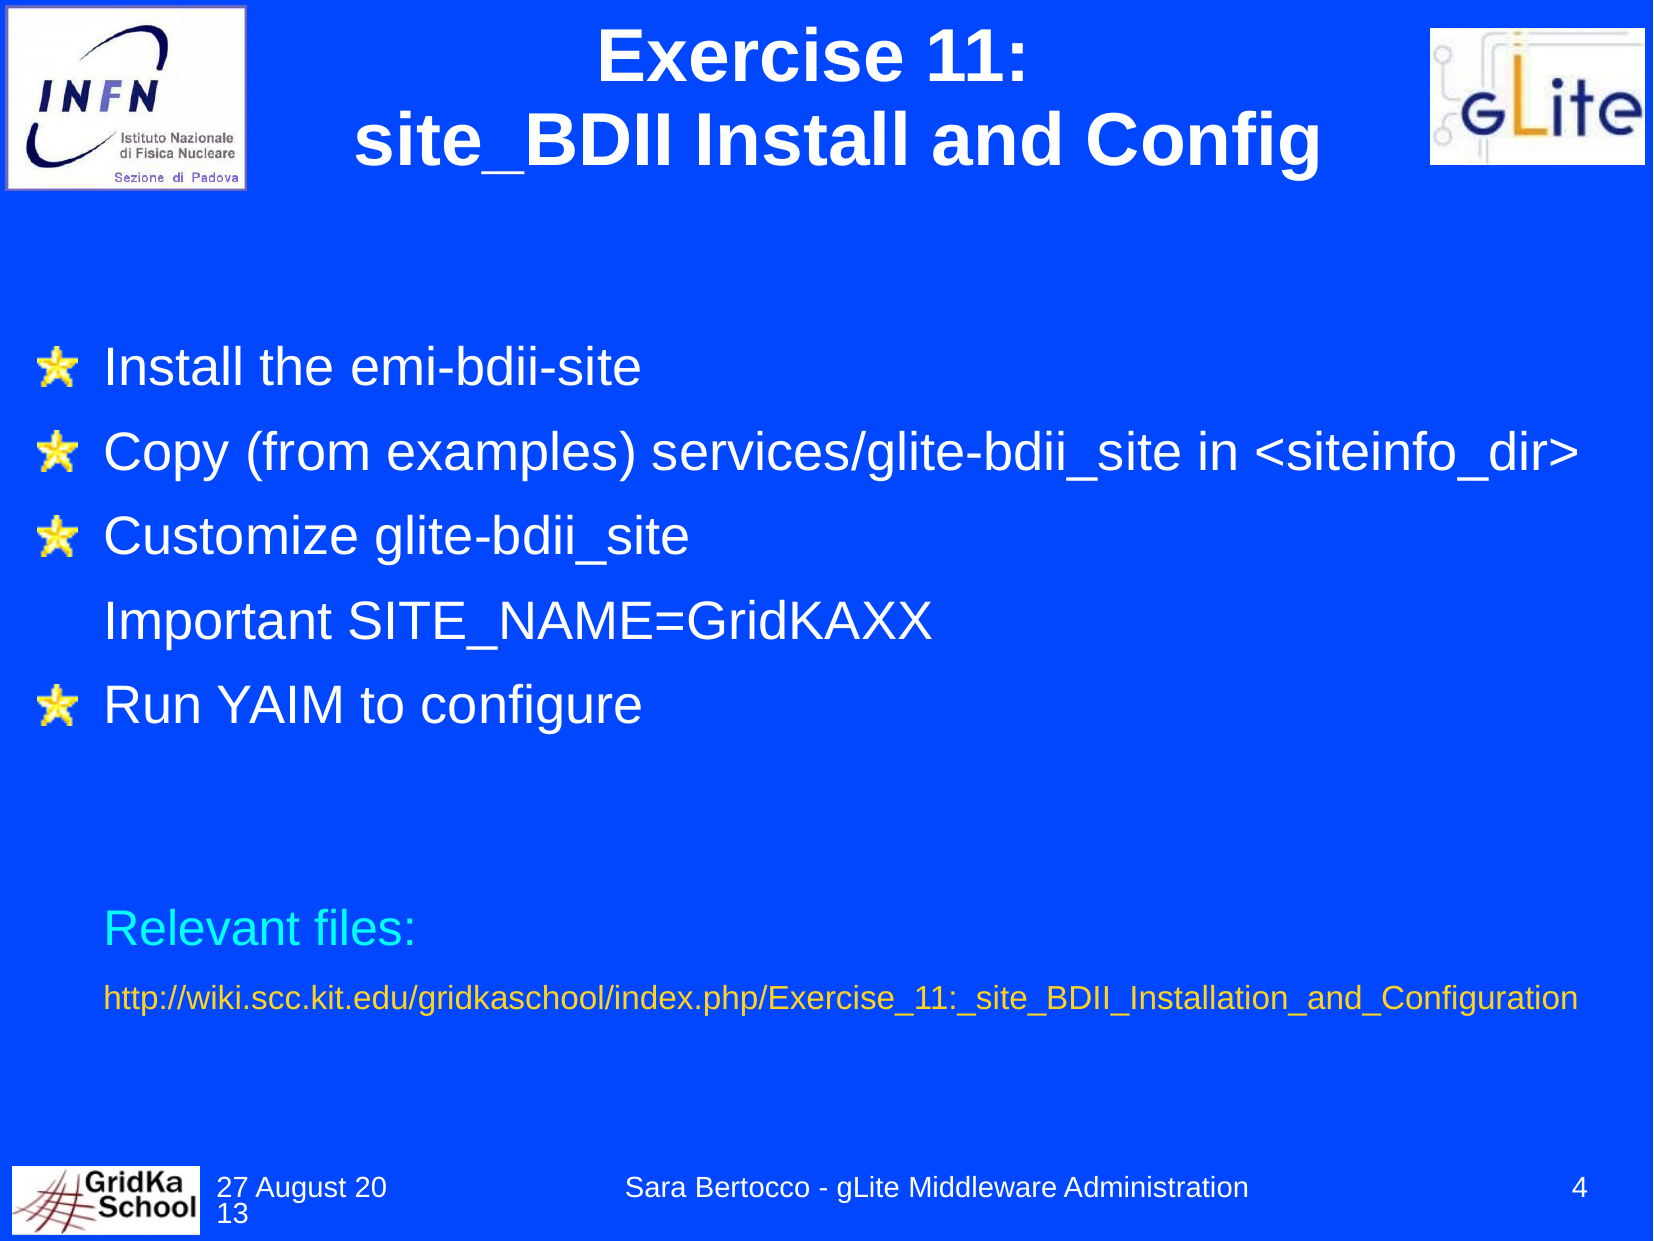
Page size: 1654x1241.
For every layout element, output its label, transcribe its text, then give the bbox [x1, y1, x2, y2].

picture [1430, 28, 1645, 165]
picture [5, 5, 247, 191]
picture [12, 1166, 200, 1235]
title Exercise 11: site_BDII Install and Config [0, 1, 1622, 193]
text_box Install the emi-bdii-site Copy (from examples) services/glite-bdii_site in <siteinfo_dir> Customize glite-bdii_site Important SITE_NAME=GridKAXX Run YAIM to configure Relevant files: http://wiki.scc.kit.edu/gridkaschool/index.php/Exercise_11:_site_BDII_Installation_and_Configuration [22, 329, 1597, 1025]
